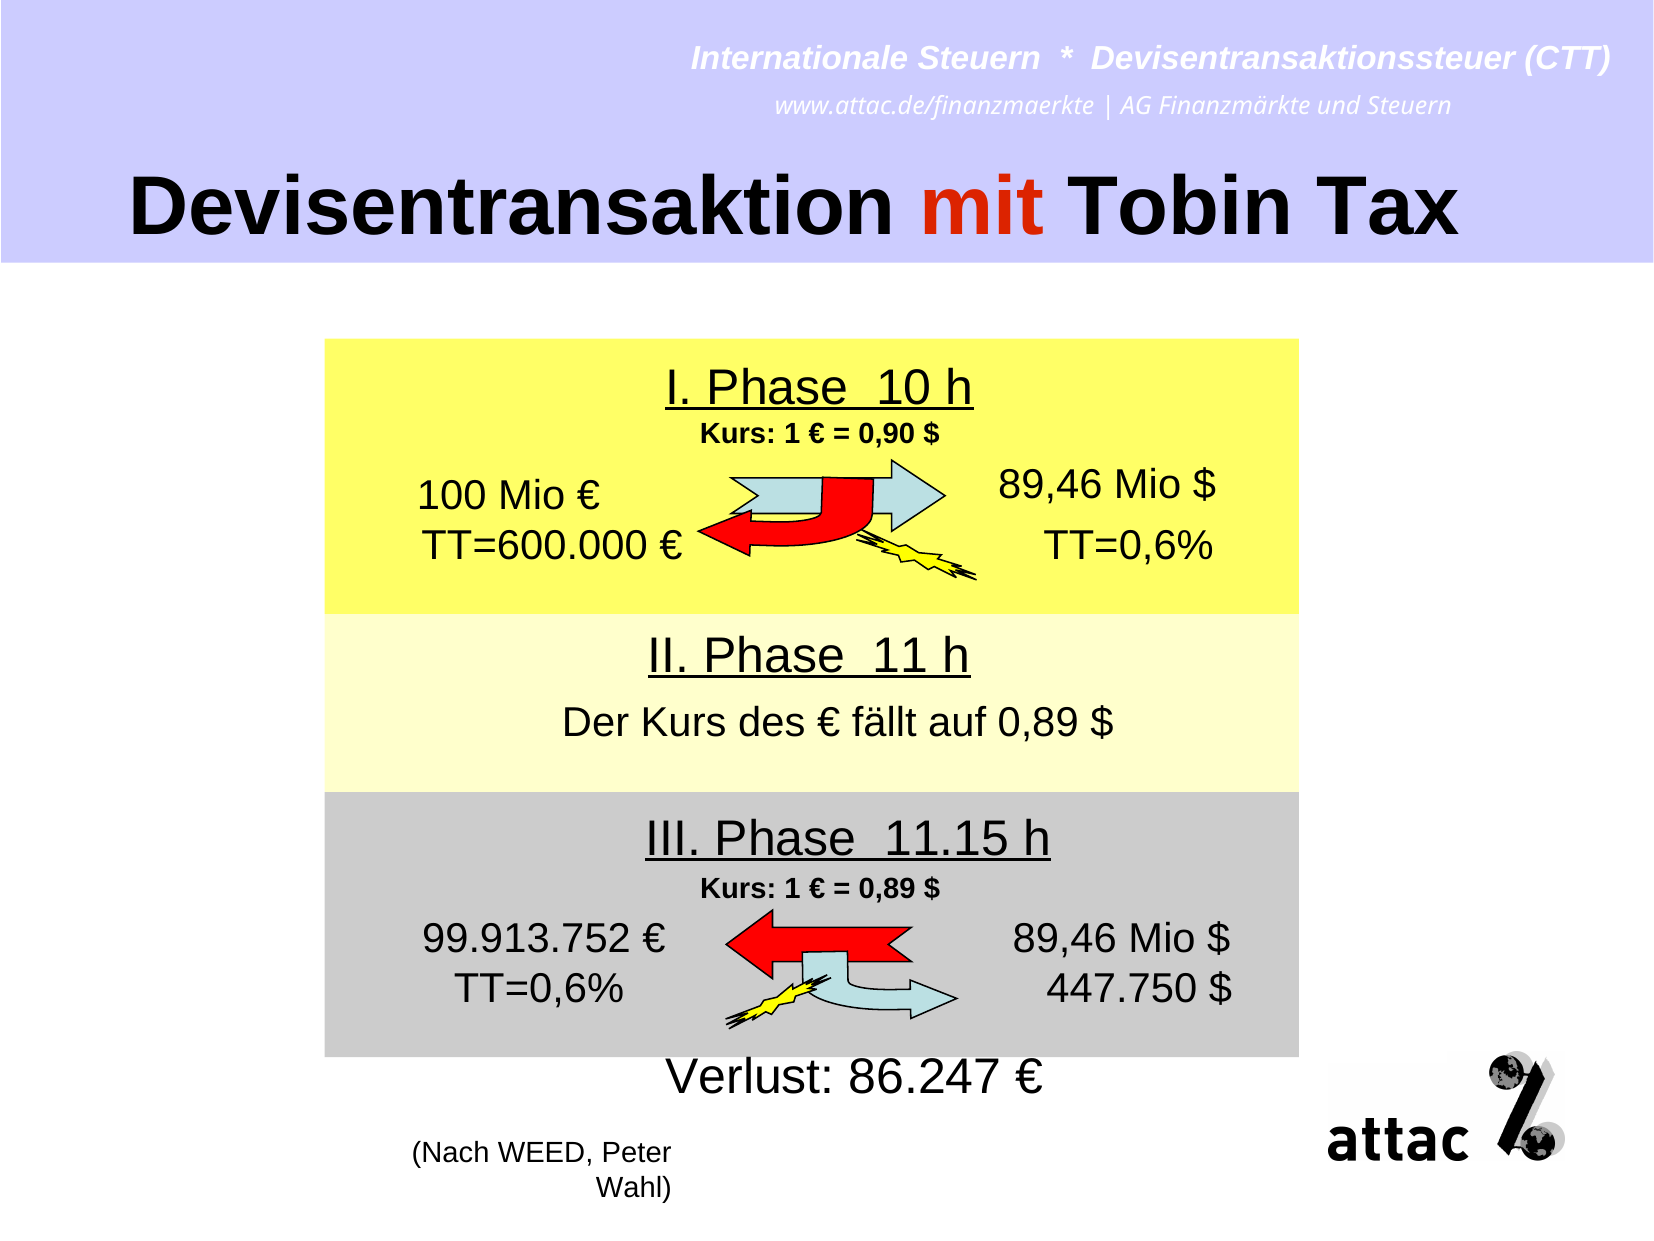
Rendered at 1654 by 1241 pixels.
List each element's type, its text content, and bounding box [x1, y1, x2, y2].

text_box 89,46 Mio $ [938, 458, 1276, 515]
text_box 89,46 Mio $ [997, 912, 1246, 969]
text_box III. Phase 11.15 h [586, 809, 1111, 874]
text_box I. Phase 10 h [637, 357, 1030, 422]
text_box Kurs: 1 € = 0,90 $ [671, 412, 969, 457]
text_box Verlust: 86.247 € [602, 1047, 1121, 1112]
picture [1328, 1051, 1565, 1161]
text_box Kurs: 1 € = 0,89 $ [637, 867, 1004, 912]
text_box TT=600.000 € [406, 519, 756, 576]
text_box www.attac.de/finanzmaerkte | AG Finanzmärkte und Steuern [759, 76, 1534, 131]
text_box [1, 0, 1654, 263]
text_box TT=0,6% [992, 519, 1241, 576]
text_box Devisentransaktion mit Tobin Tax [35, 162, 1554, 259]
text_box Der Kurs des € fällt auf 0,89 $ [460, 696, 1216, 753]
text_box [265, 295, 1447, 1087]
text_box (Nach WEED, Peter Wahl) [312, 1124, 687, 1212]
text_box Internationale Steuern * Devisentransaktionssteuer (CTT) [407, 41, 1654, 77]
text_box 99.913.752 € [325, 912, 793, 969]
text_box 100 Mio € [402, 469, 686, 526]
text_box 447.750 $ [1031, 962, 1299, 1019]
text_box II. Phase 11 h [633, 626, 1044, 690]
text_box TT=0,6% [415, 962, 651, 1019]
